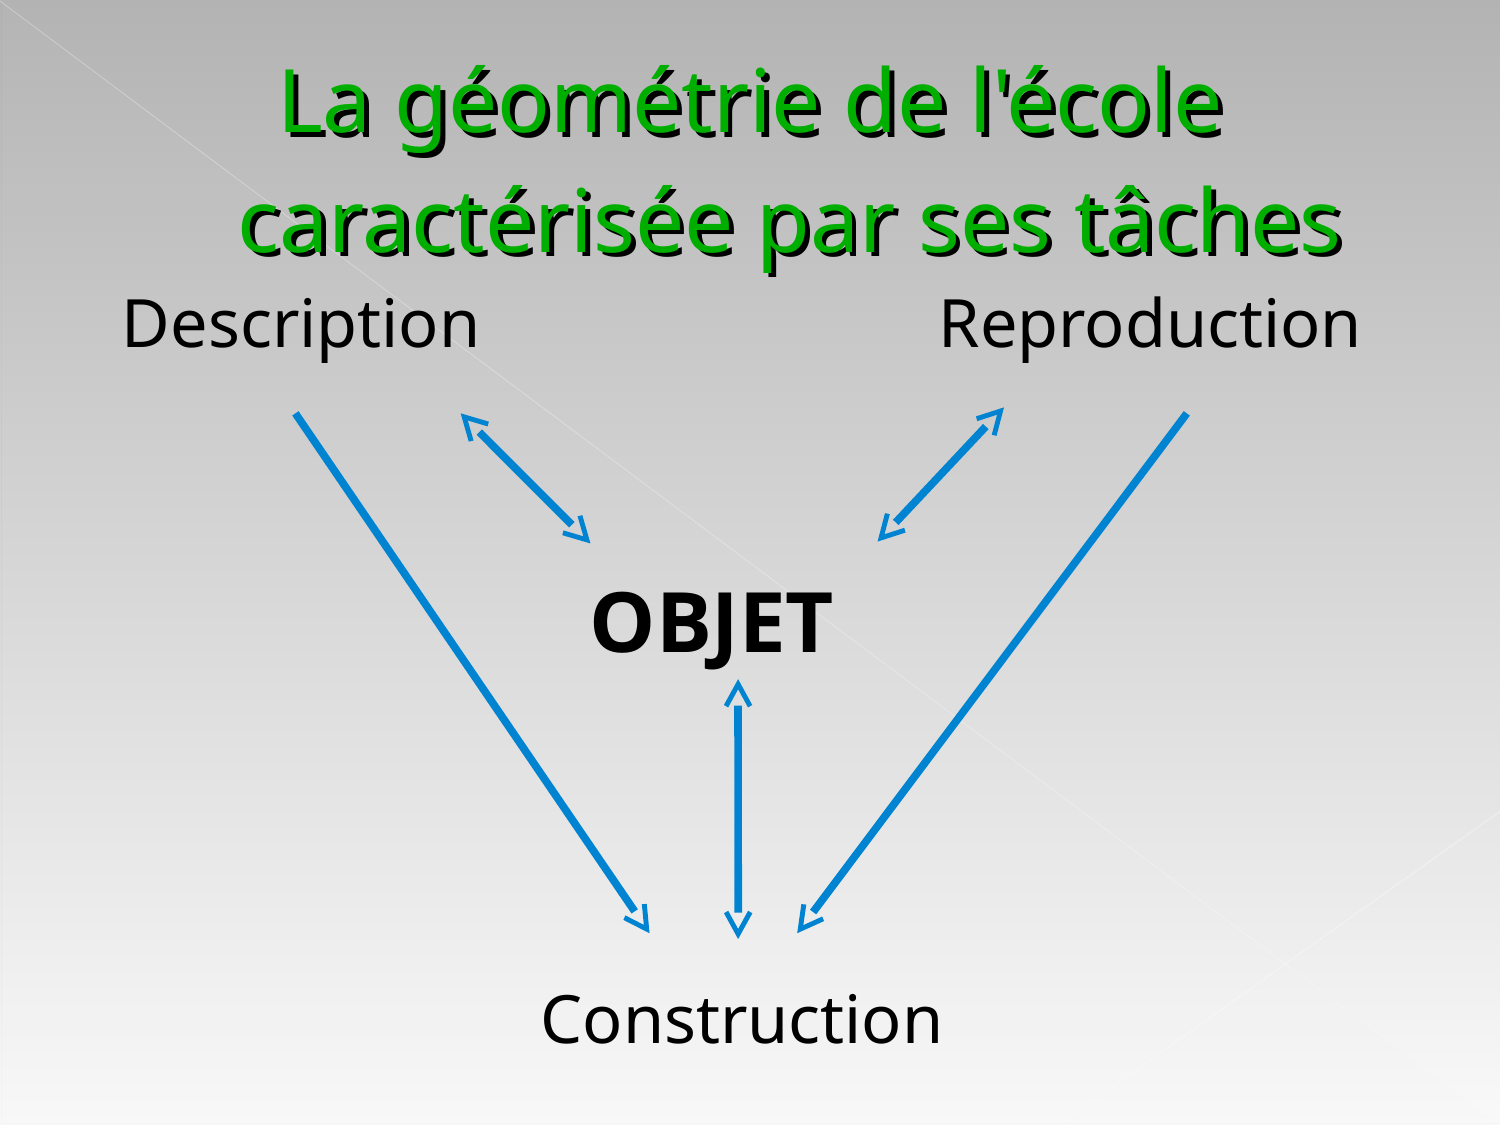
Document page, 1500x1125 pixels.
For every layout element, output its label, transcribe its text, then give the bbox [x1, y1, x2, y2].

subtitle Description Reproduction Construction [67, 338, 1418, 1089]
title La géométrie de l'école caractérisée par ses tâches [75, 51, 1426, 267]
